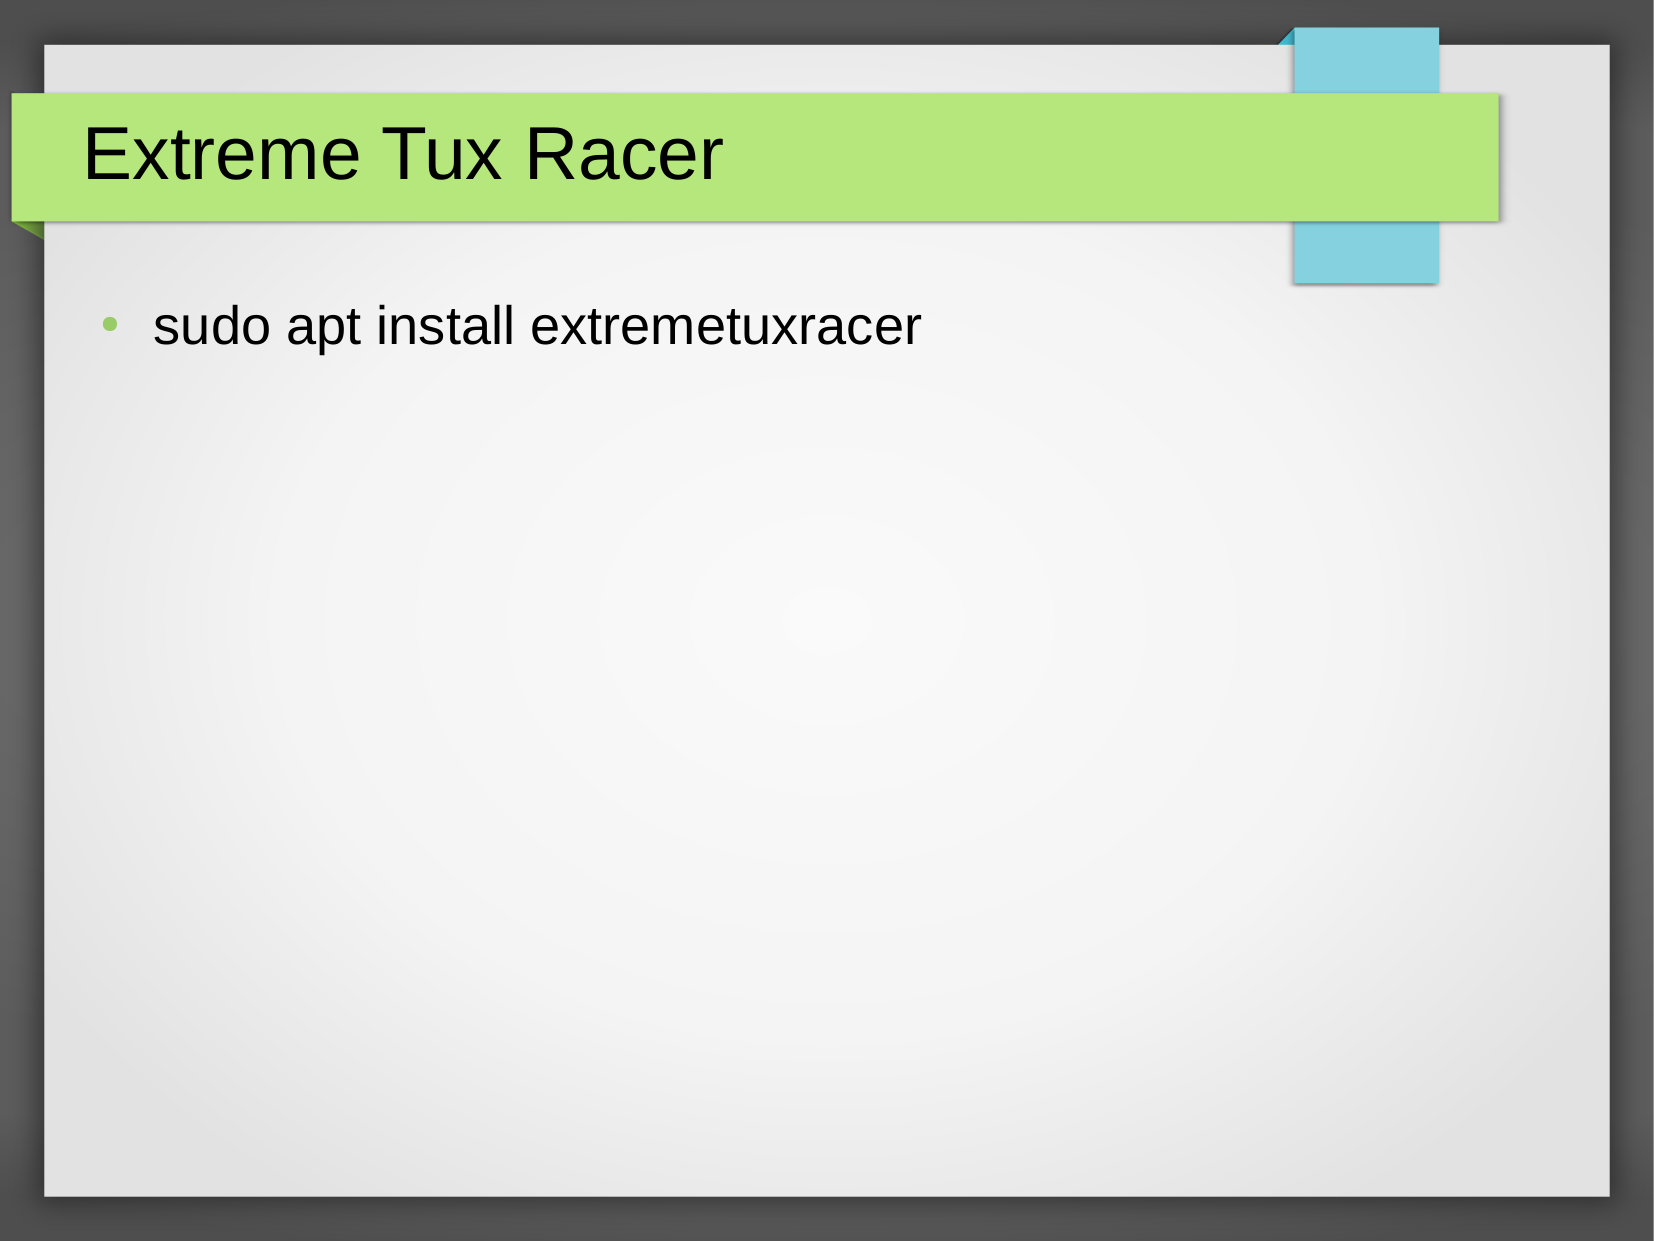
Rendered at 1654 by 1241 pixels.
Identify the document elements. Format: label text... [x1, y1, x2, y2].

picture [0, 0, 1654, 1241]
title Extreme Tux Racer [82, 94, 1264, 213]
list sudo apt install extremetuxracer [82, 295, 1571, 1015]
